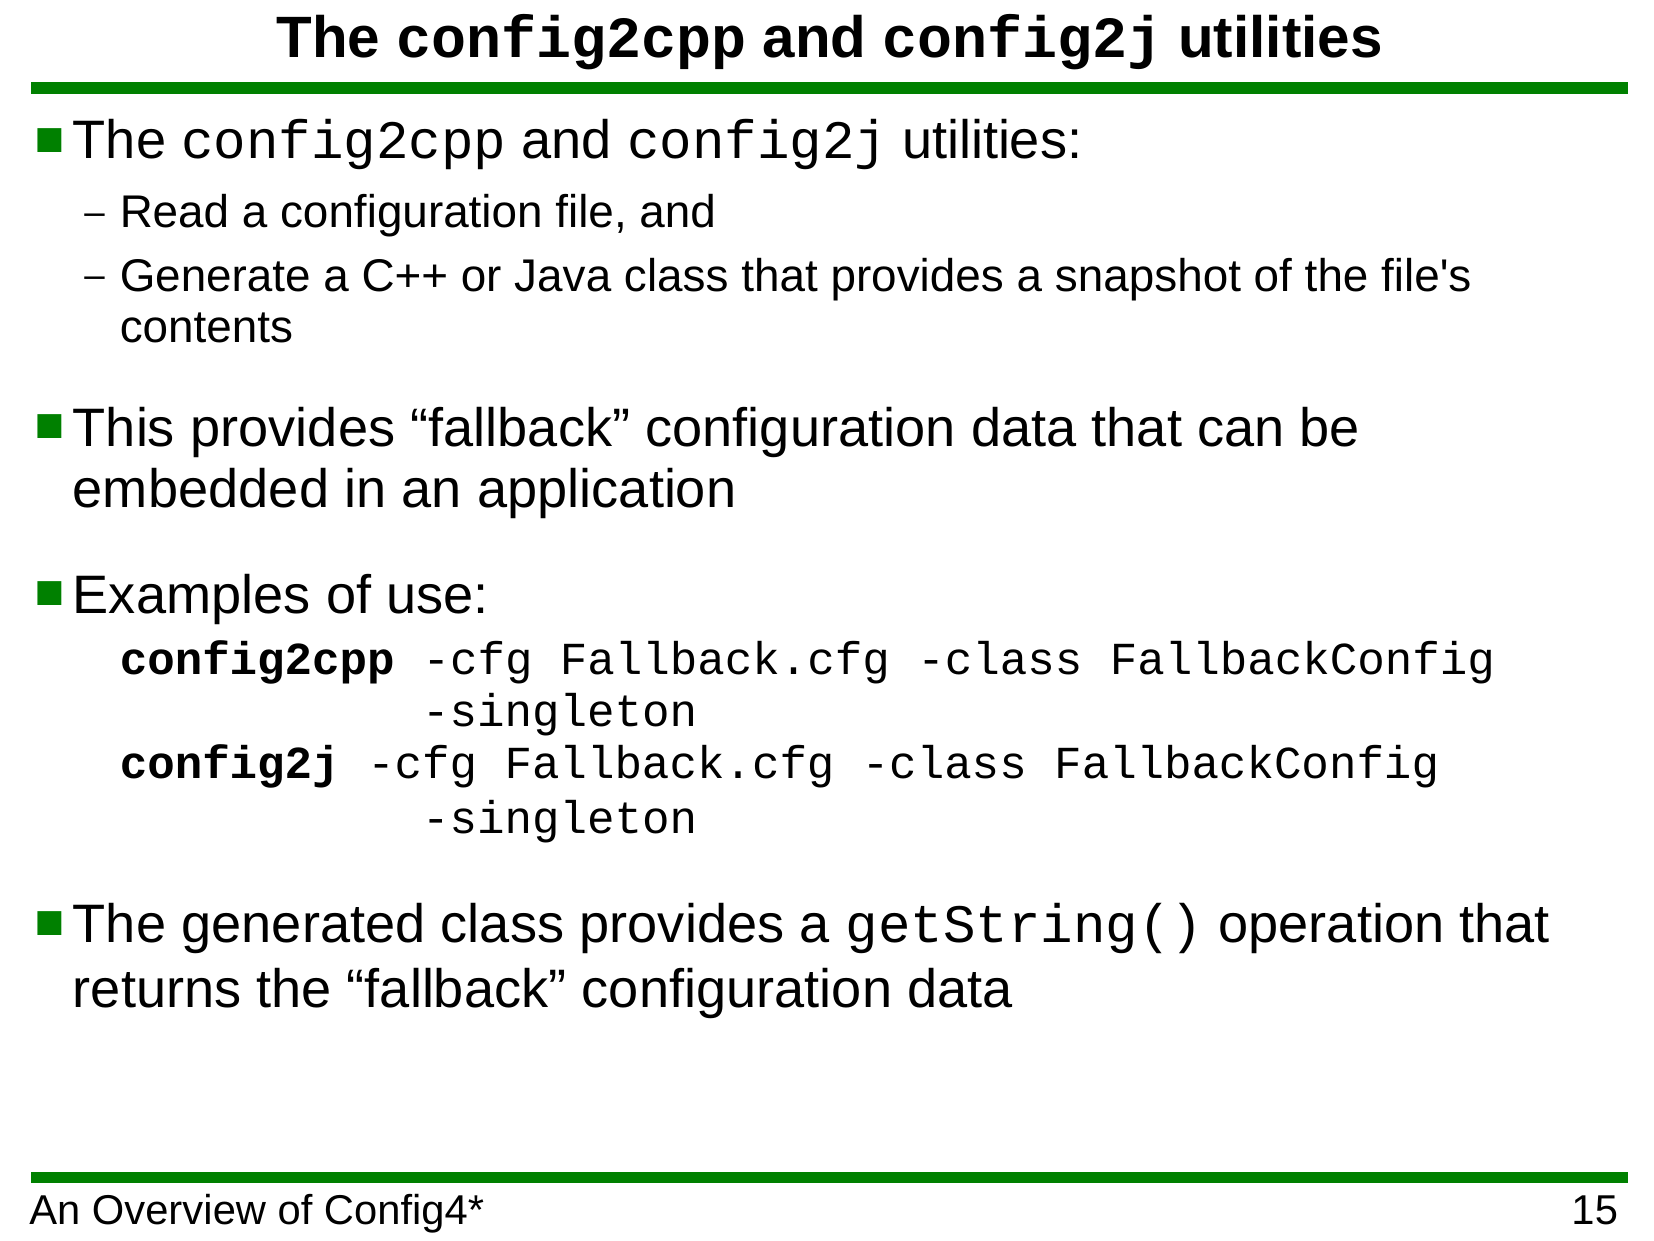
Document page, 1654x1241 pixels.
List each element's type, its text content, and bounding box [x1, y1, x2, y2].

list The config2cpp and config2j utilities: Read a configuration file, and Generate a C++ or Java class that provides a snapshot of the file's contents This provides “fallback” configuration data that can be embedded in an application Examples of use: config2cpp -cfg Fallback.cfg -class FallbackConfig -singleton config2j -cfg Fallback.cfg -class FallbackConfig -singleton The generated class provides a getString() operation that returns the “fallback” configuration data [31, 109, 1629, 1146]
title The config2cpp and config2j utilities [31, 4, 1629, 75]
